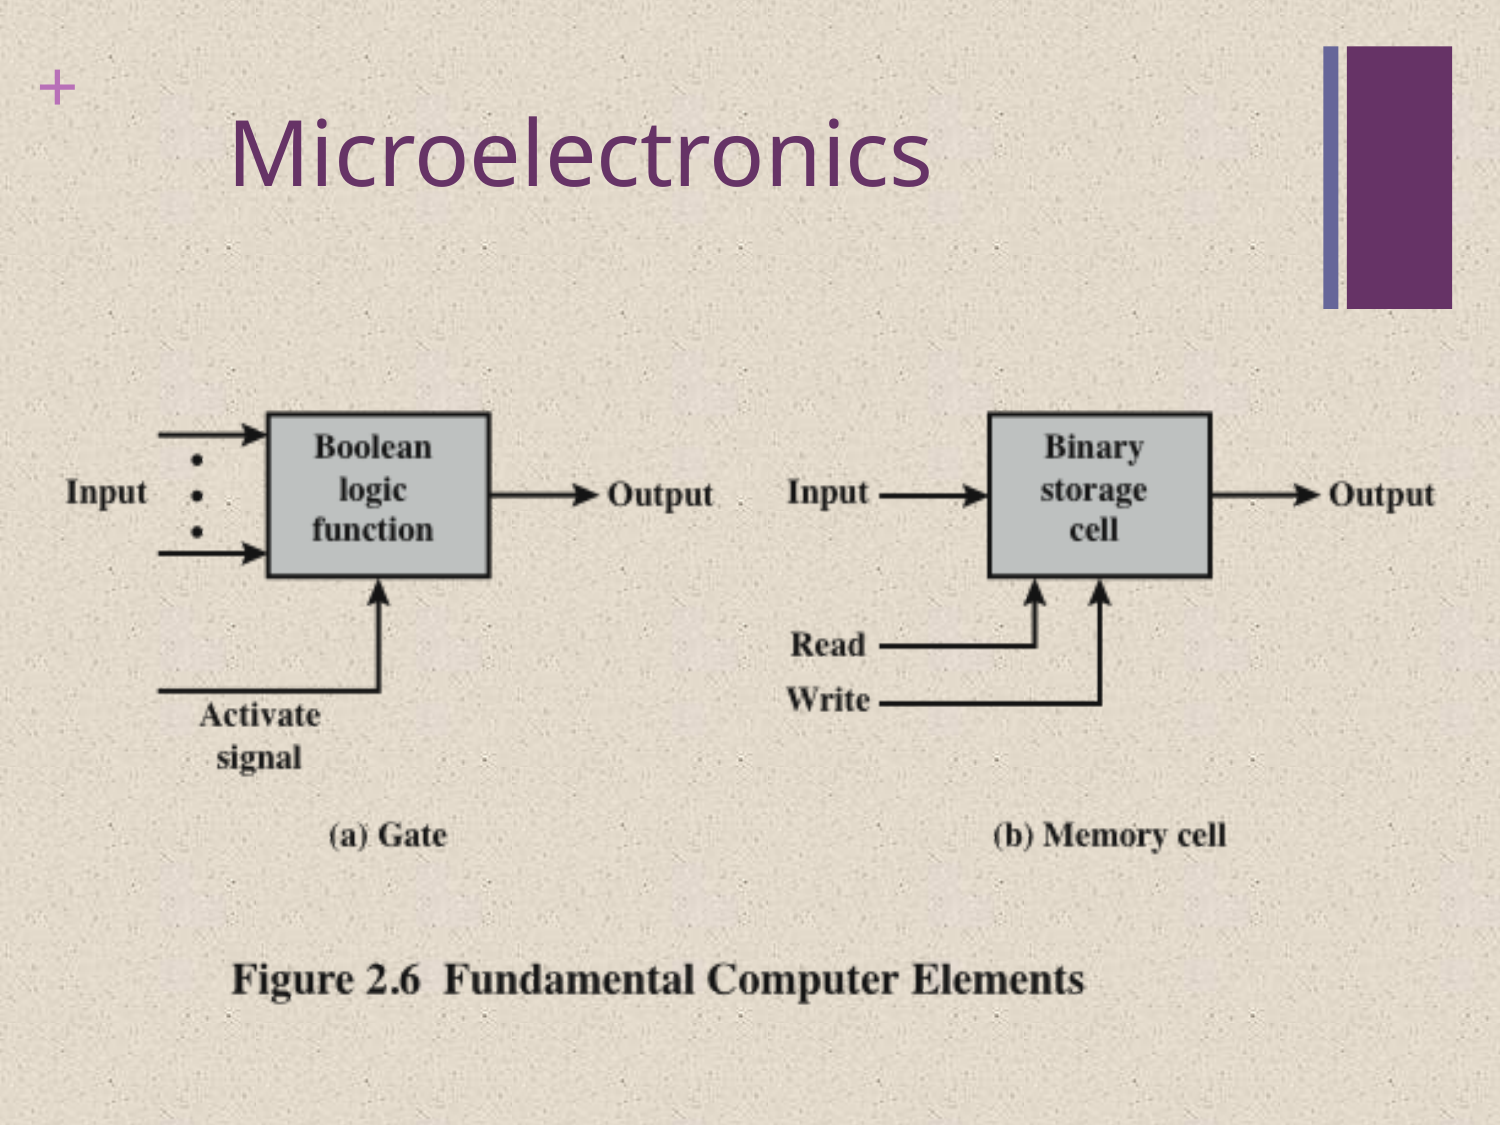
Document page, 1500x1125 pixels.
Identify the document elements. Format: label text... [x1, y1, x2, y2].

title Microelectronics [212, 87, 1452, 299]
picture [0, 0, 1500, 1125]
